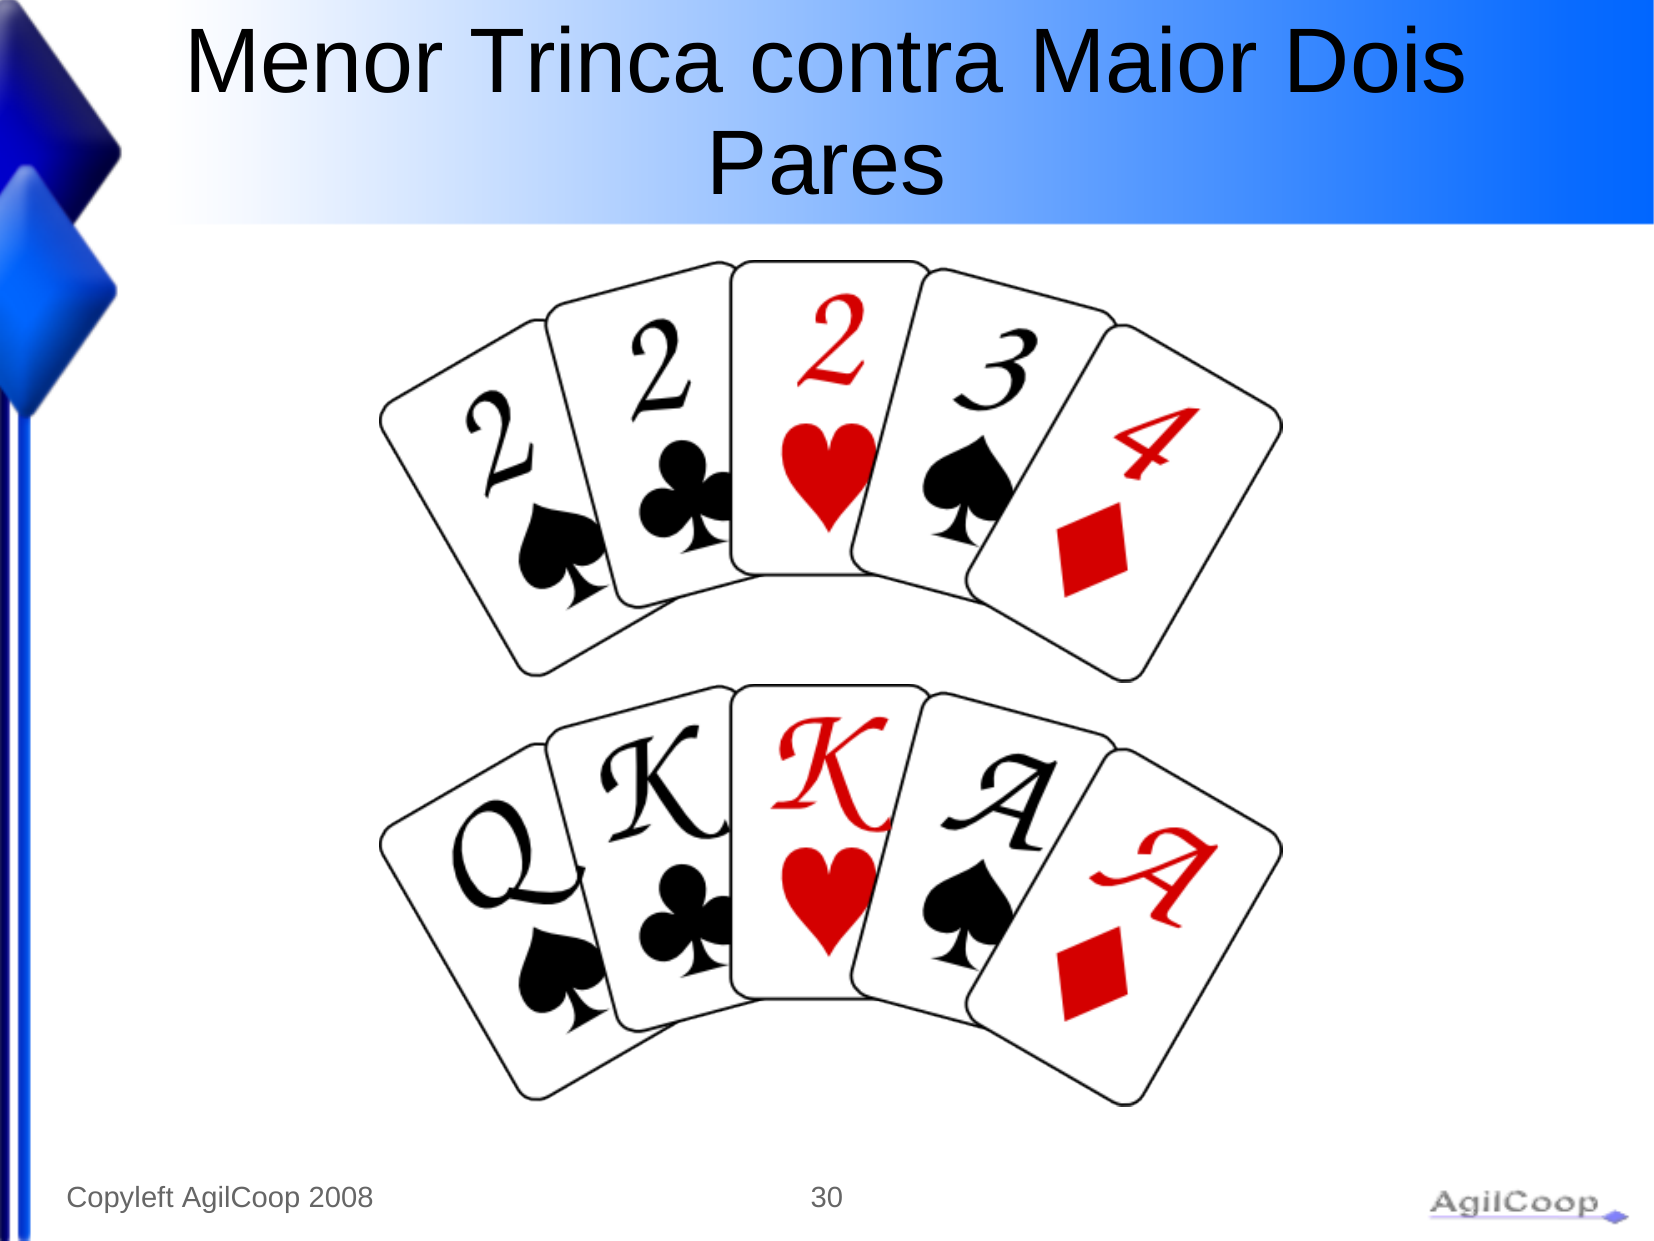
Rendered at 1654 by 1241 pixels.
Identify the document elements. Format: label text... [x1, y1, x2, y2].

picture [0, 0, 1654, 1241]
title Menor Trinca contra Maior Dois Pares [82, 8, 1571, 216]
